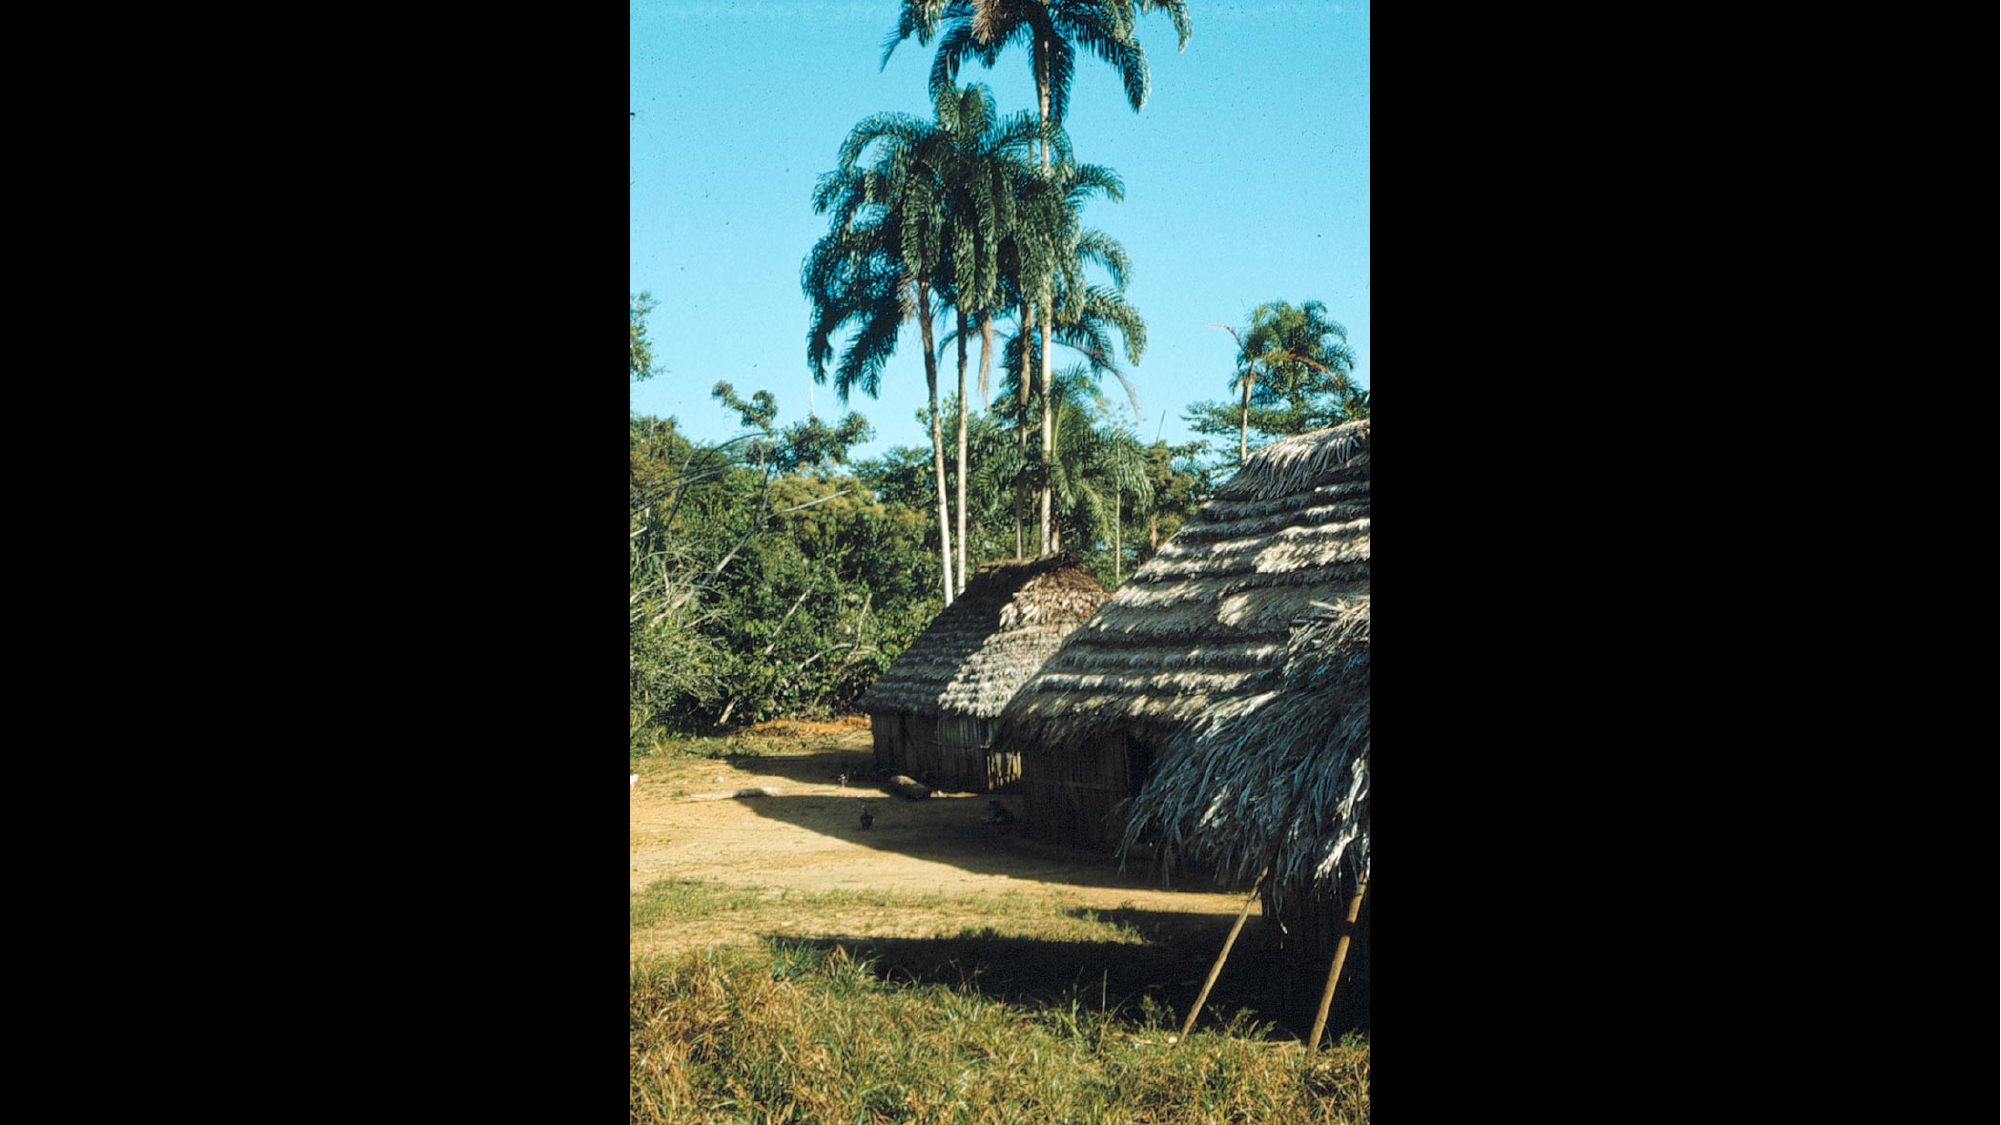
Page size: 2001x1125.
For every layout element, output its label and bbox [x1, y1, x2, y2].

picture [630, 0, 1370, 1125]
